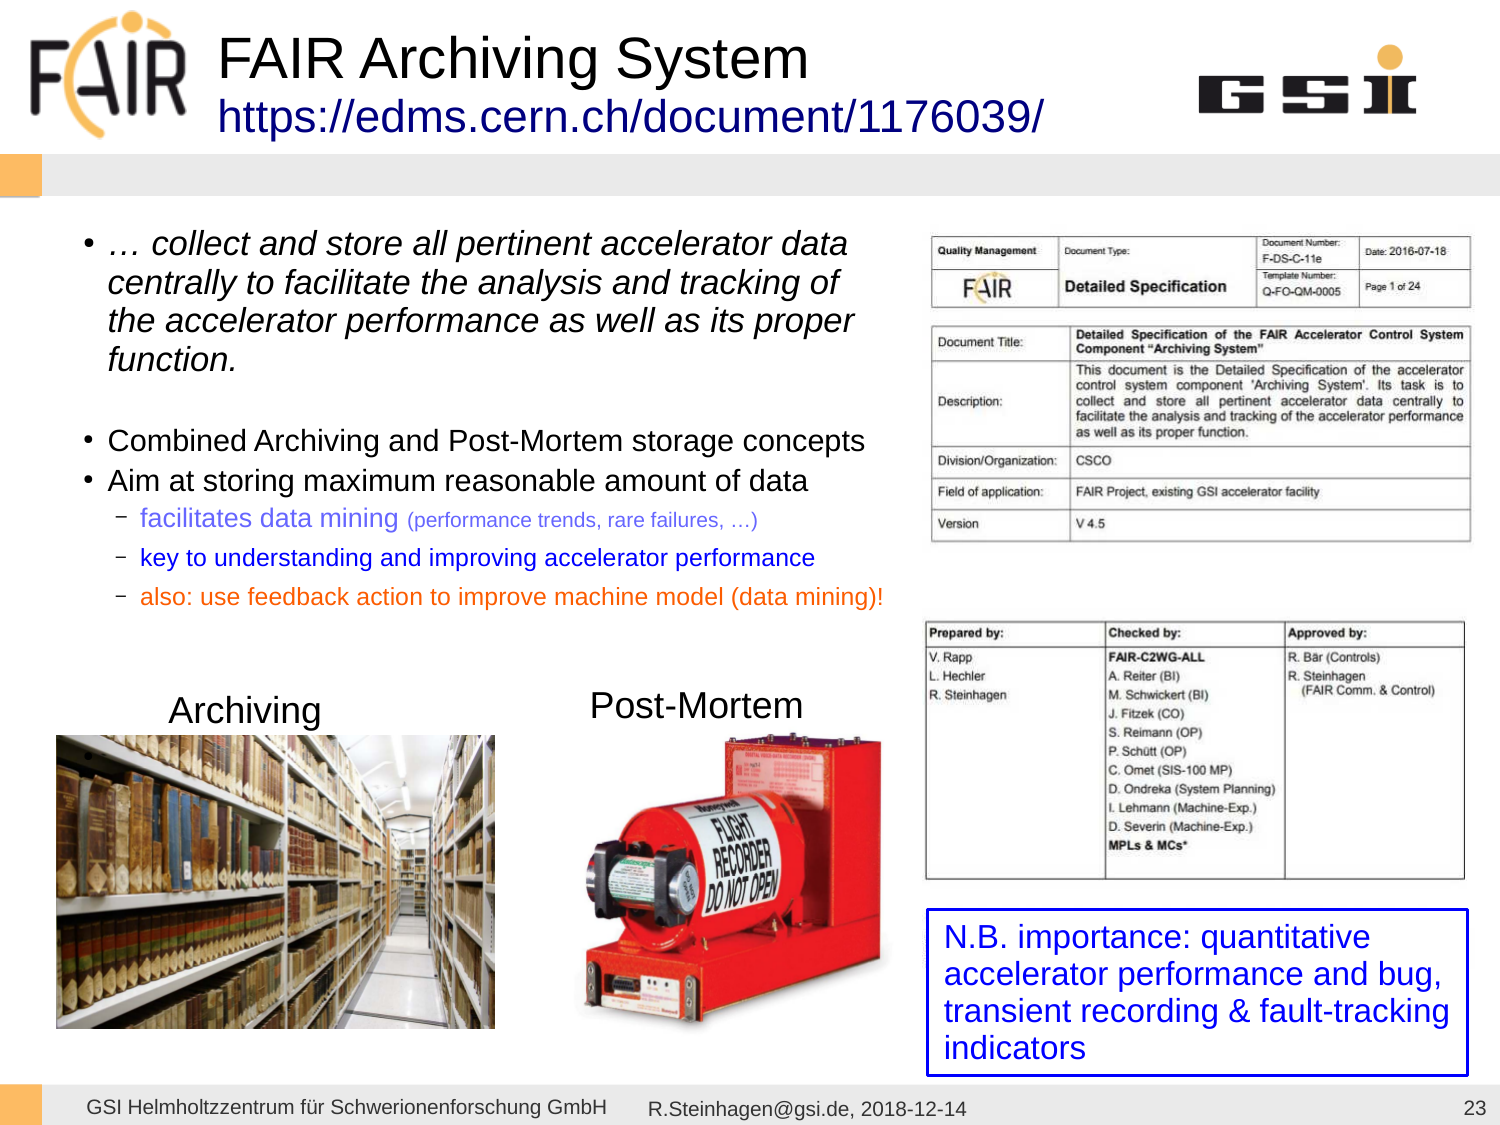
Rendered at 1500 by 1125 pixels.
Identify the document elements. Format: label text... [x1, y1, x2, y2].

picture [1197, 42, 1419, 117]
list … collect and store all pertinent accelerator data centrally to facilitate the analysis and tracking of the accelerator performance as well as its proper function. Combined Archiving and Post-Mortem storage concepts Aim at storing maximum reasonable amount of data facilitates data mining (performance trends, rare failures, …) key to understanding and improving accelerator performance also: use feedback action to improve machine model (data mining)! [75, 224, 892, 680]
picture [568, 714, 904, 1050]
picture [922, 224, 1477, 987]
picture [56, 735, 495, 1029]
title FAIR Archiving System https://edms.cern.ch/document/1176039/ [217, 20, 1109, 147]
picture [30, 9, 187, 141]
text_box Archiving [153, 682, 346, 740]
text_box Post-Mortem [574, 680, 832, 734]
text_box N.B. importance: quantitative accelerator performance and bug, transient recording & fault-tracking indicators [927, 909, 1468, 1076]
